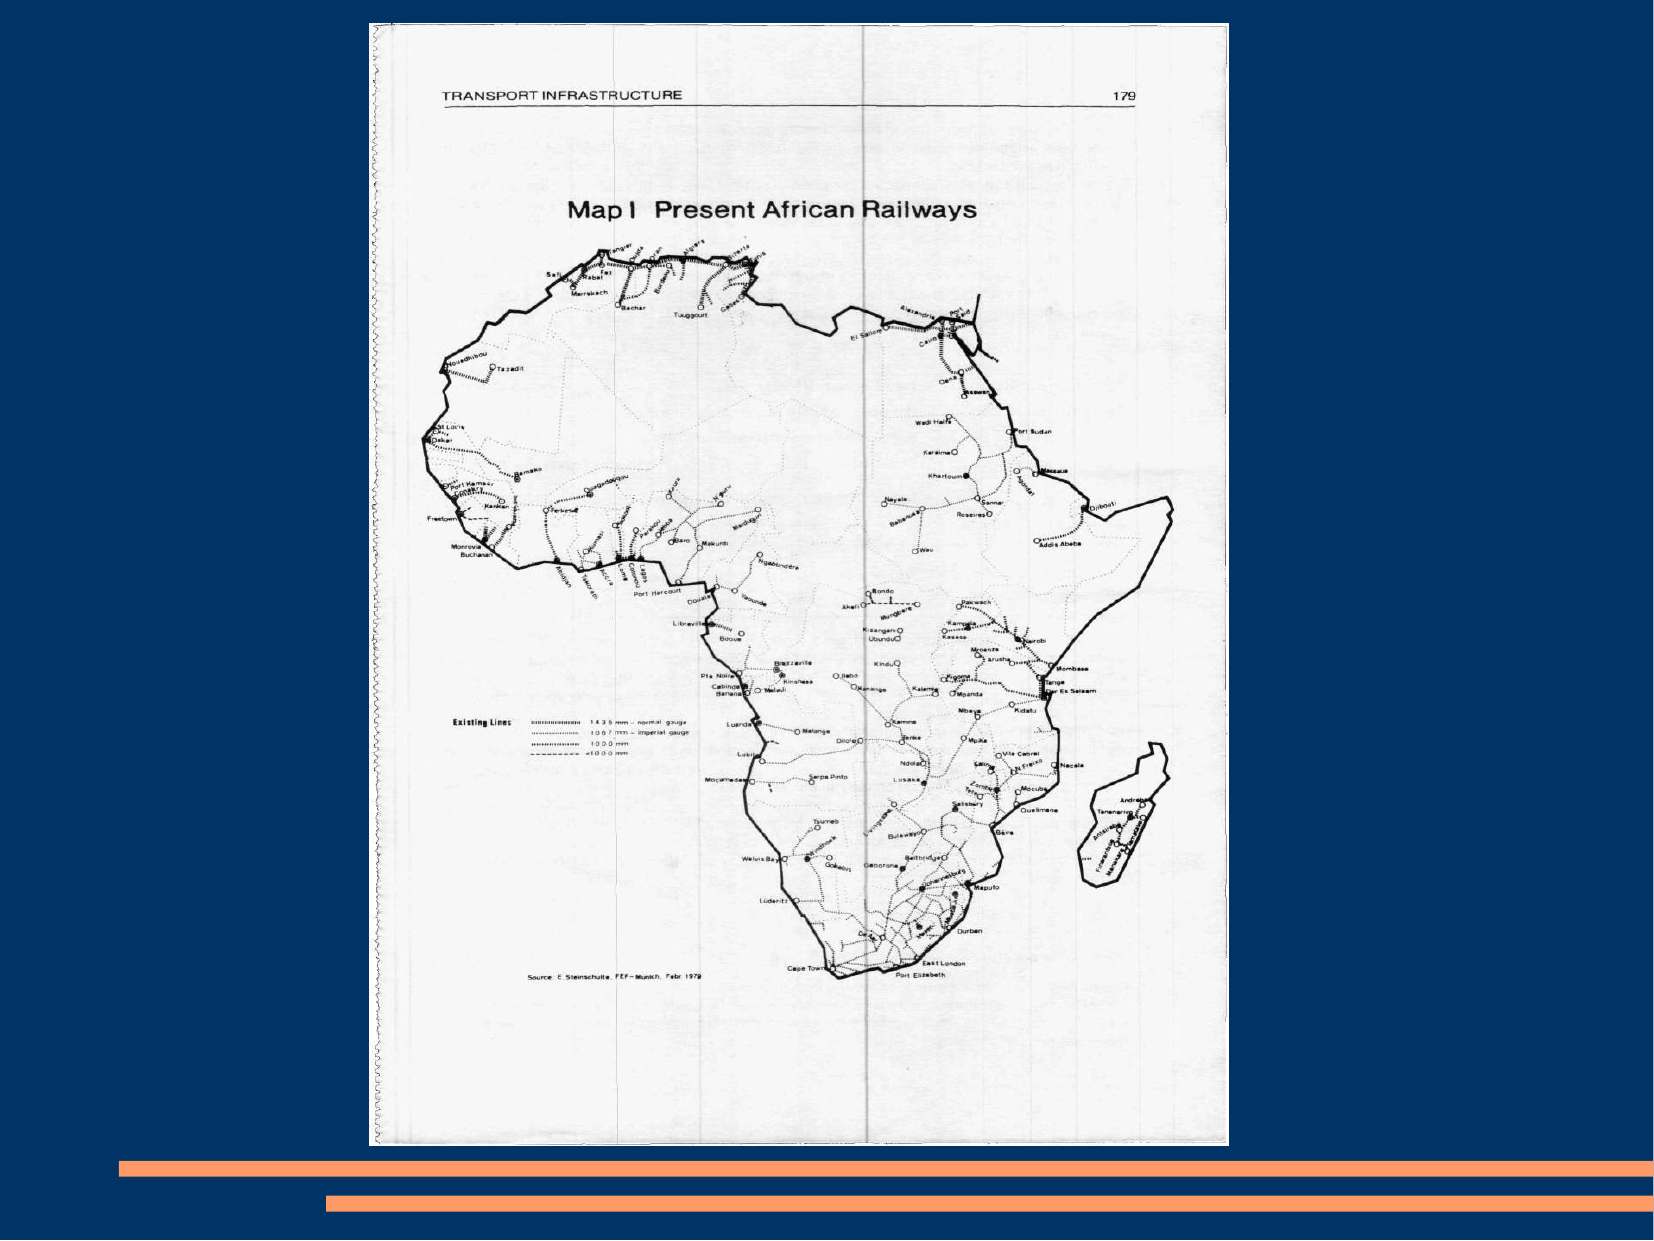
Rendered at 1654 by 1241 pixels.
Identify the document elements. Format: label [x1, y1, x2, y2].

picture [369, 23, 1229, 1146]
